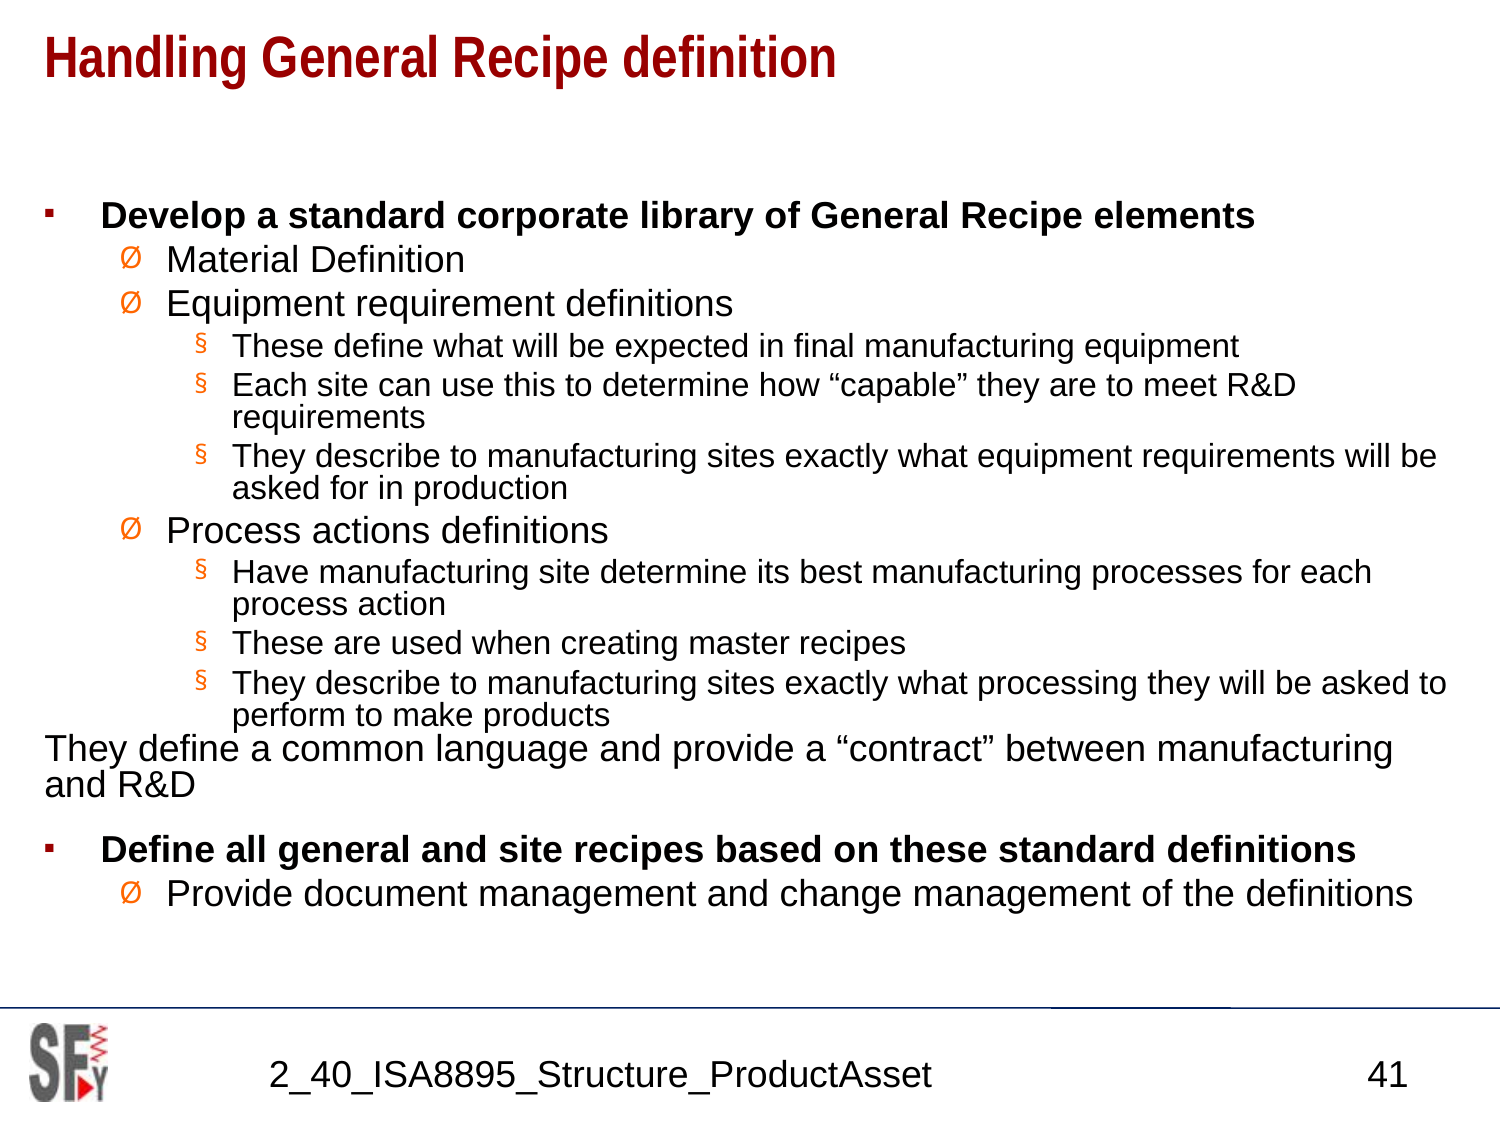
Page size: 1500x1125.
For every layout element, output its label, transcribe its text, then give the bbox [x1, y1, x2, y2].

slide_number <numéro> [1352, 1034, 1490, 1103]
list Develop a standard corporate library of General Recipe elements Material Definition Equipment requirement definitions These define what will be expected in final manufacturing equipment Each site can use this to determine how “capable” they are to meet R&D requirements They describe to manufacturing sites exactly what equipment requirements will be asked for in production Process actions definitions Have manufacturing site determine its best manufacturing processes for each process action These are used when creating master recipes They describe to manufacturing sites exactly what processing they will be asked to perform to make products They define a common language and provide a “contract” between manufacturing and R&D Define all general and site recipes based on these standard definitions Provide document management and change management of the definitions [29, 184, 1471, 988]
picture [29, 1023, 108, 1102]
title Handling General Recipe definition [29, 12, 1471, 138]
footer 2_40_ISA8895_Structure_ProductAsset [253, 1034, 1336, 1103]
